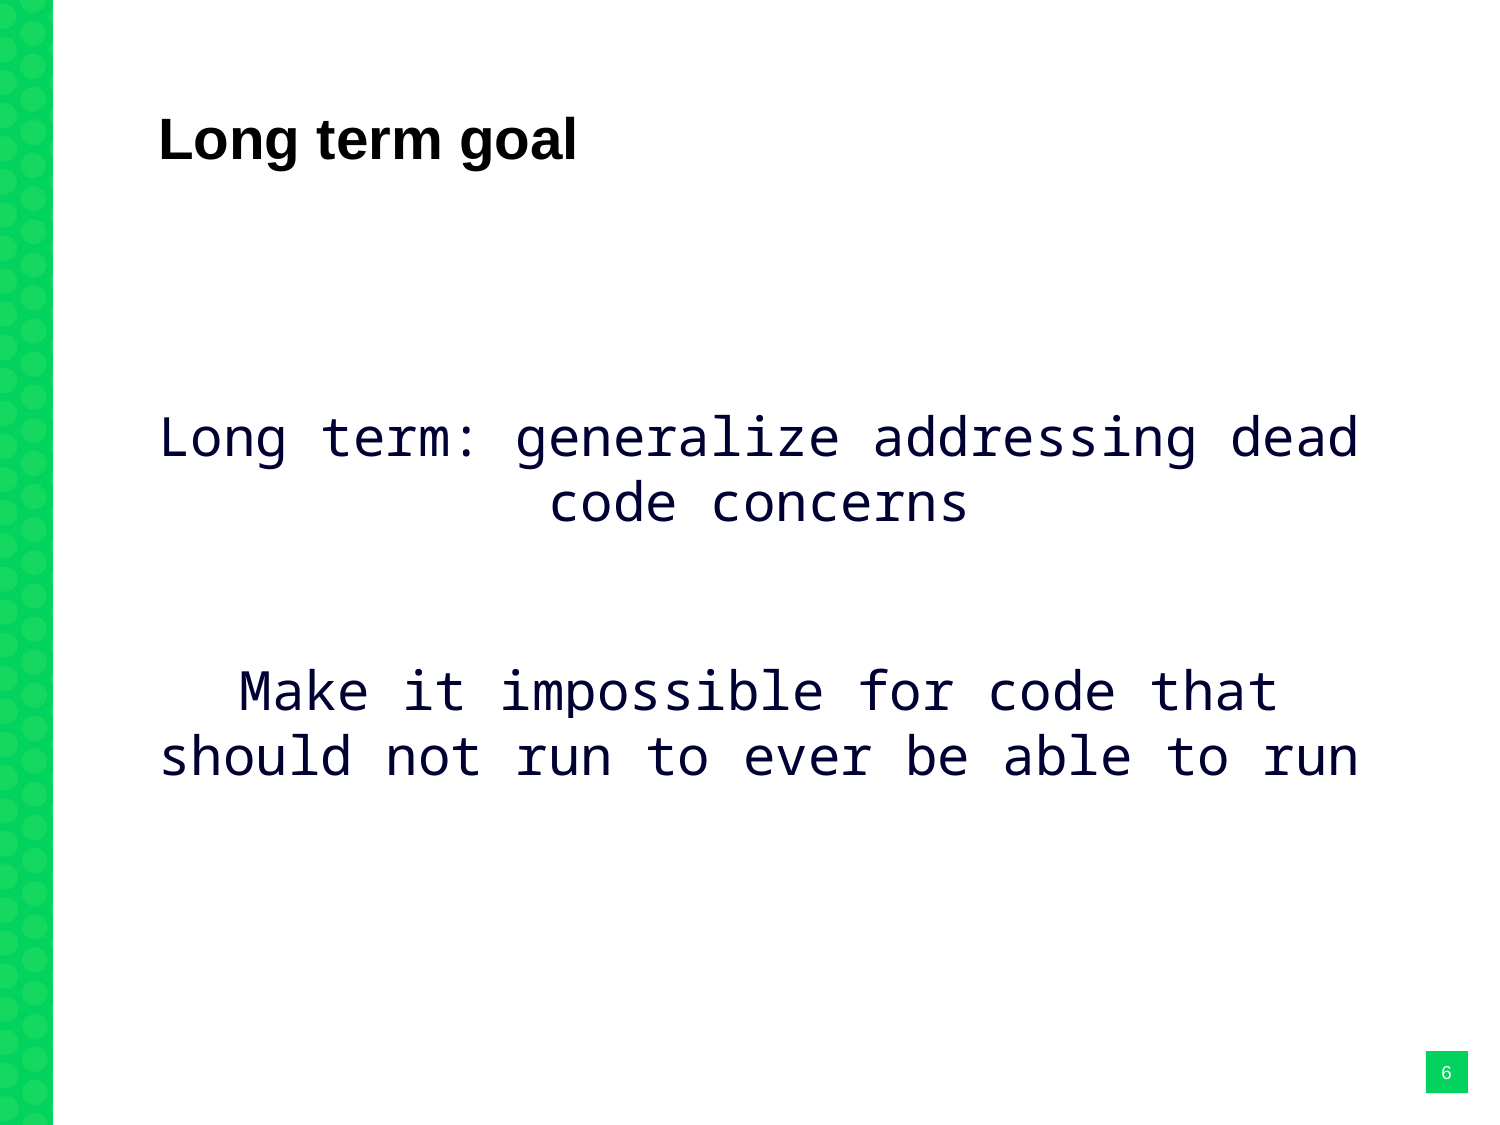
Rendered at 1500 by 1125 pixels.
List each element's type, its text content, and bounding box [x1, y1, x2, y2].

list Long term: generalize addressing dead code concerns Make it impossible for code that should not run to ever be able to run [143, 205, 1397, 1021]
title Long term goal [143, 94, 1397, 180]
picture [0, 0, 53, 1125]
text_box <number> [1425, 1051, 1468, 1094]
